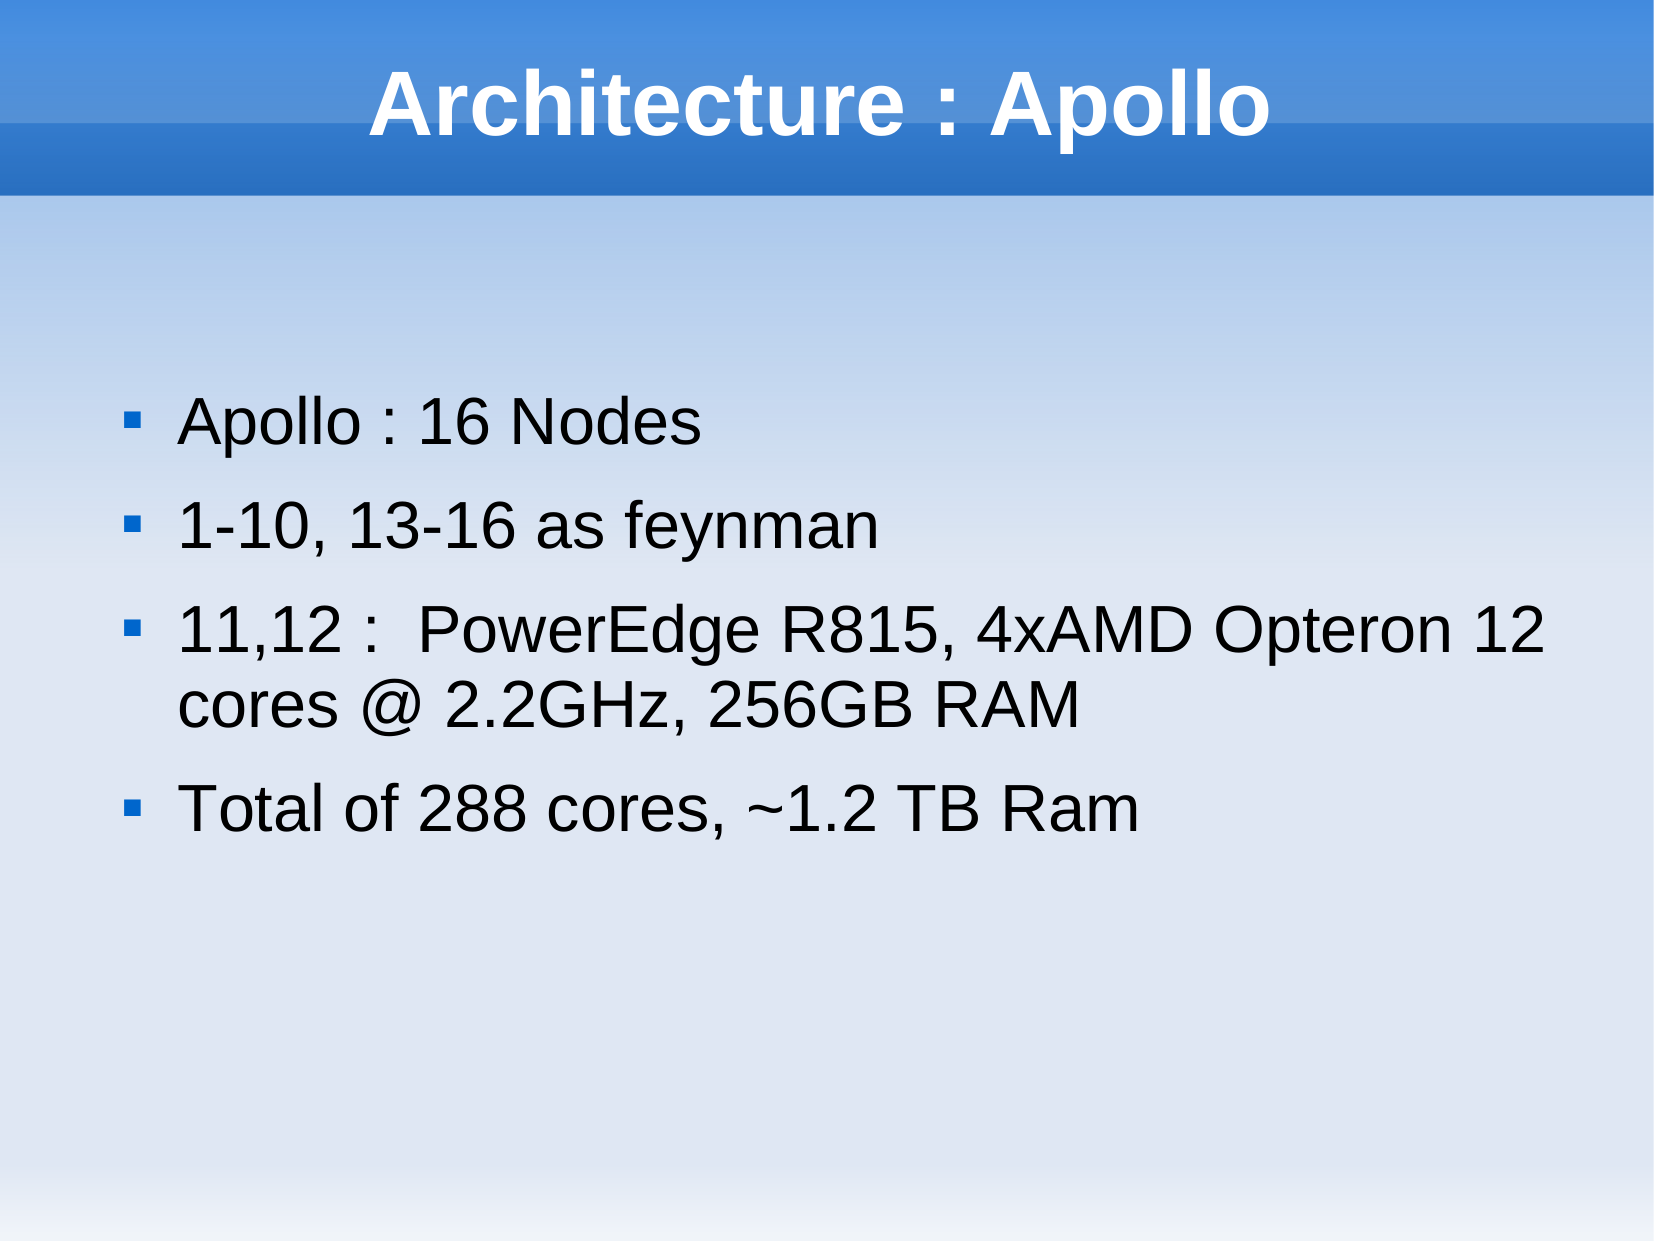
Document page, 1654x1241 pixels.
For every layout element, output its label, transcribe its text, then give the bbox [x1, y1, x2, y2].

list Apollo : 16 Nodes 1-10, 13-16 as feynman 11,12 : PowerEdge R815, 4xAMD Opteron 12 cores @ 2.2GHz, 256GB RAM Total of 288 cores, ~1.2 TB Ram [106, 383, 1595, 1203]
title Architecture : Apollo [76, 0, 1565, 208]
picture [0, 0, 1654, 1241]
